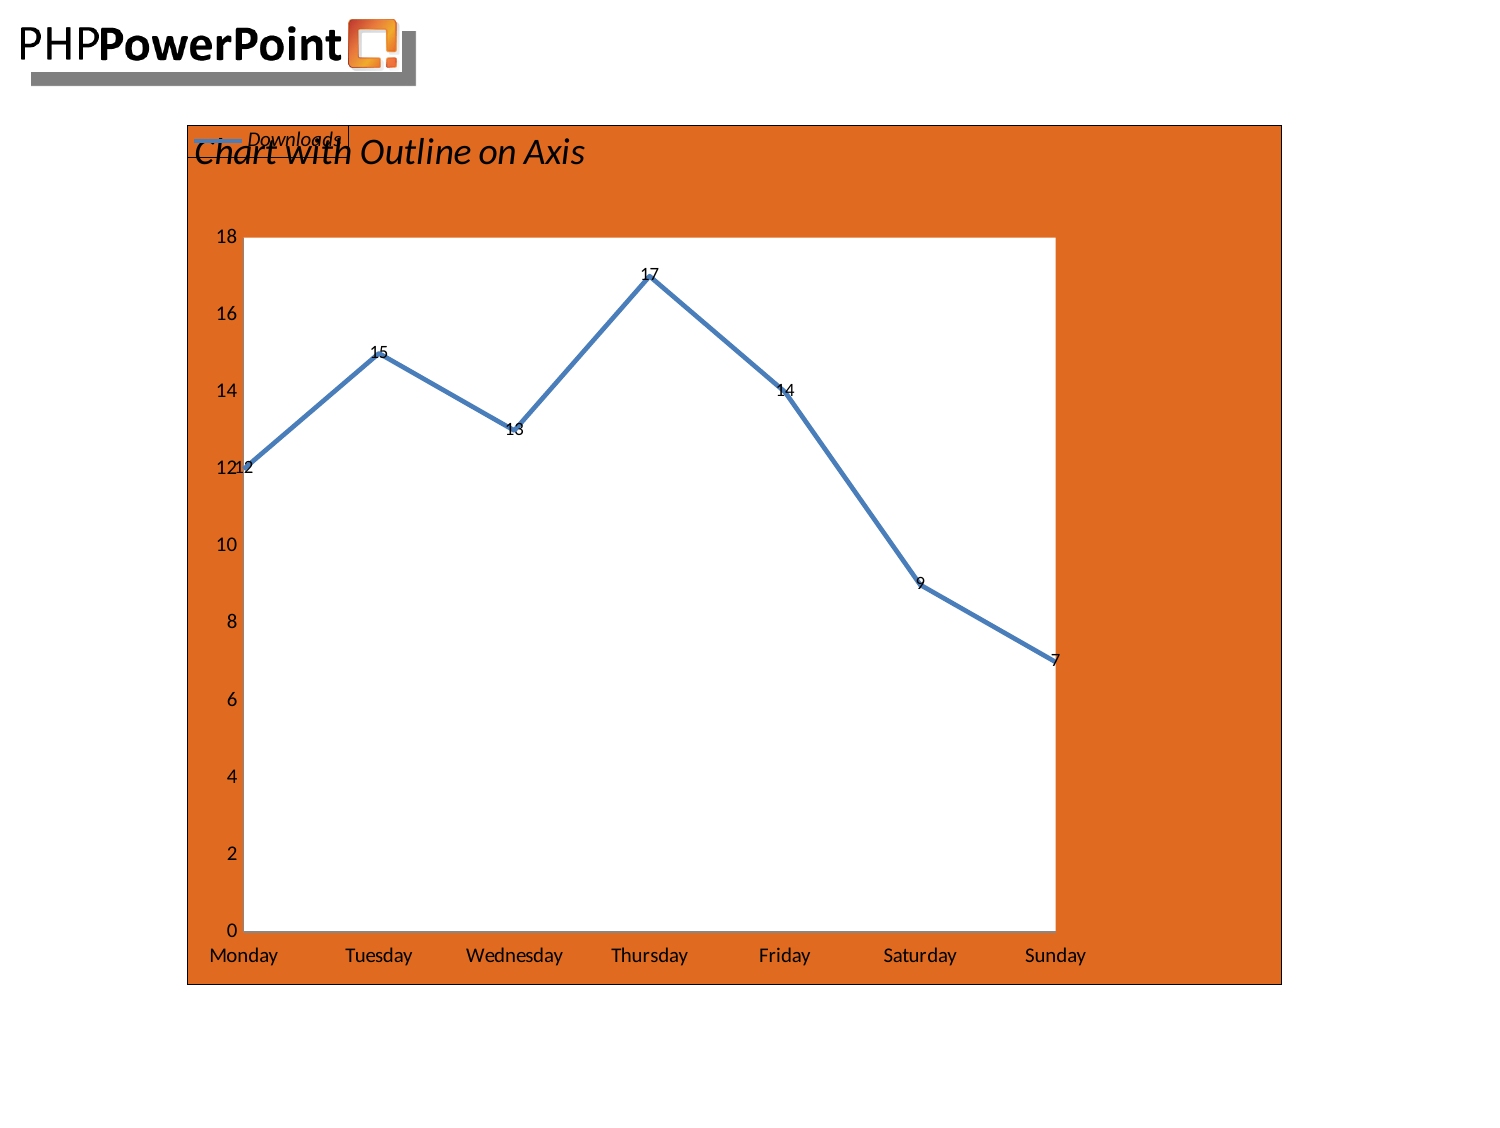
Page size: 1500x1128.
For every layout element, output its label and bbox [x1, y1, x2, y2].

chart [187, 125, 1282, 985]
picture [15, 15, 402, 72]
